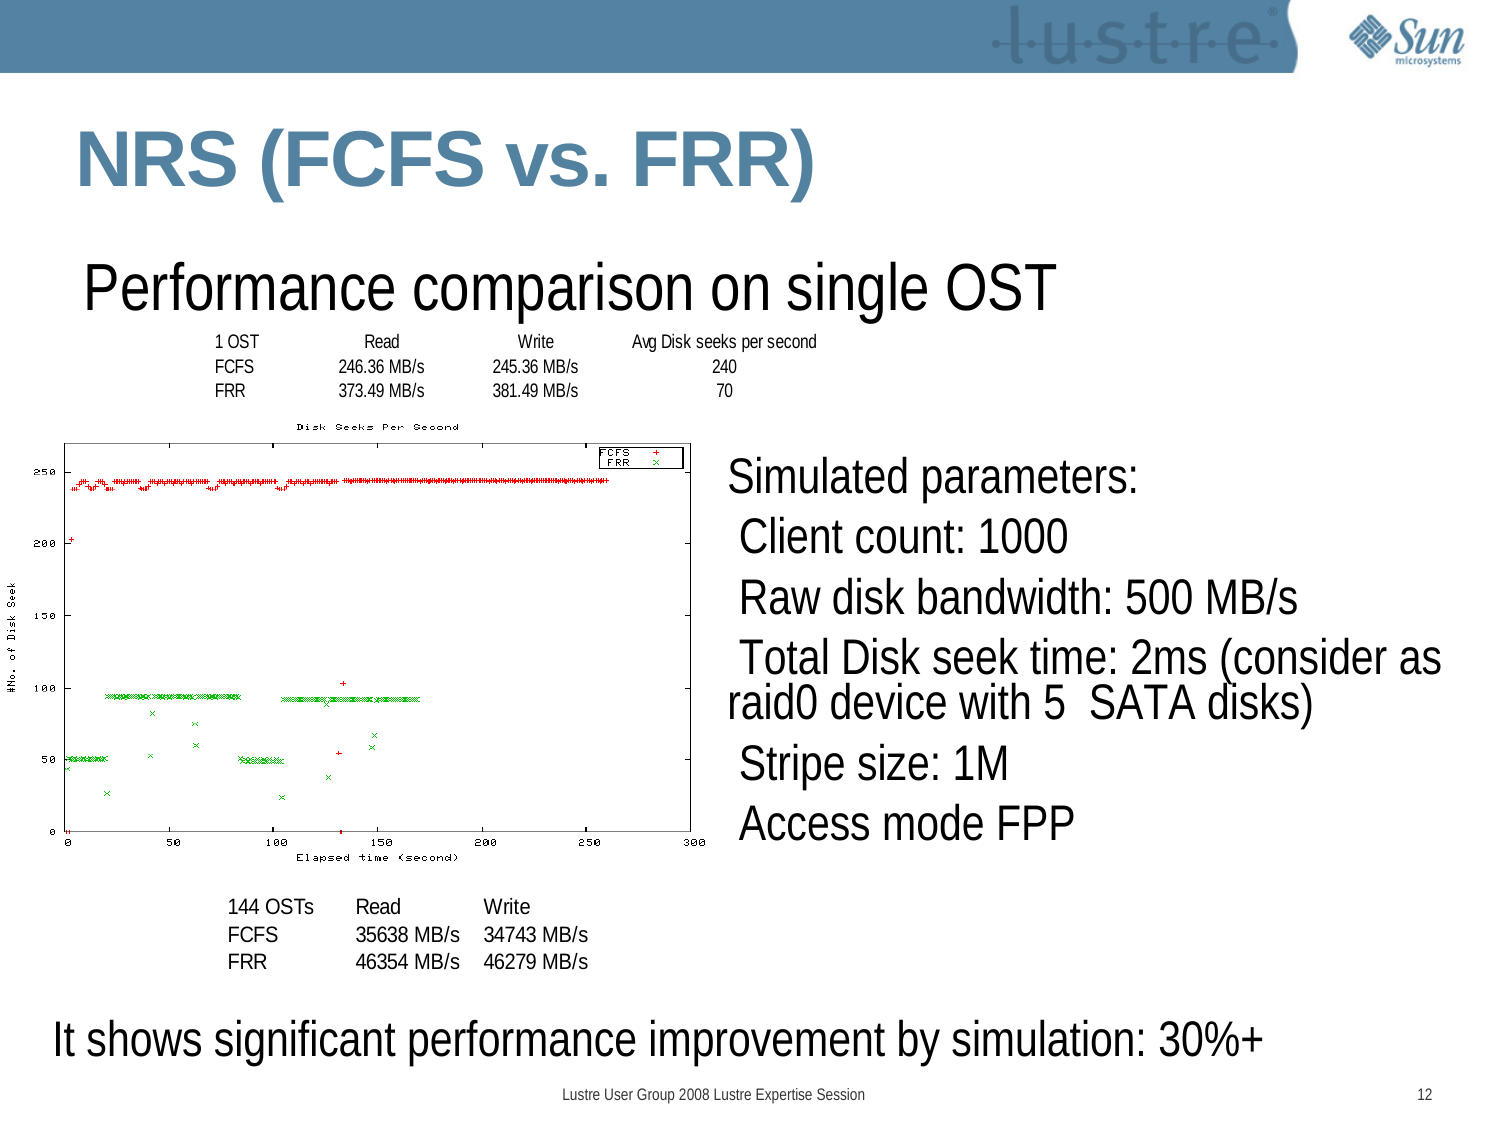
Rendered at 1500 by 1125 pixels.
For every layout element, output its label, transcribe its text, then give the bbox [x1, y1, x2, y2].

list Performance comparison on single OST [64, 258, 1401, 338]
picture [0, 0, 1500, 91]
chart [225, 893, 740, 981]
title NRS (FCFS vs. FRR) [75, 123, 1437, 227]
text_box It shows significant performance improvement by simulation: 30%+ [37, 1012, 1351, 1084]
text_box Simulated parameters: Client count: 1000 Raw disk bandwidth: 500 MB/s Total Disk seek time: 2ms (consider as raid0 device with 5 SATA disks) Stripe size: 1M Access mode FPP [712, 450, 1500, 863]
chart [213, 330, 937, 407]
picture [0, 412, 713, 863]
